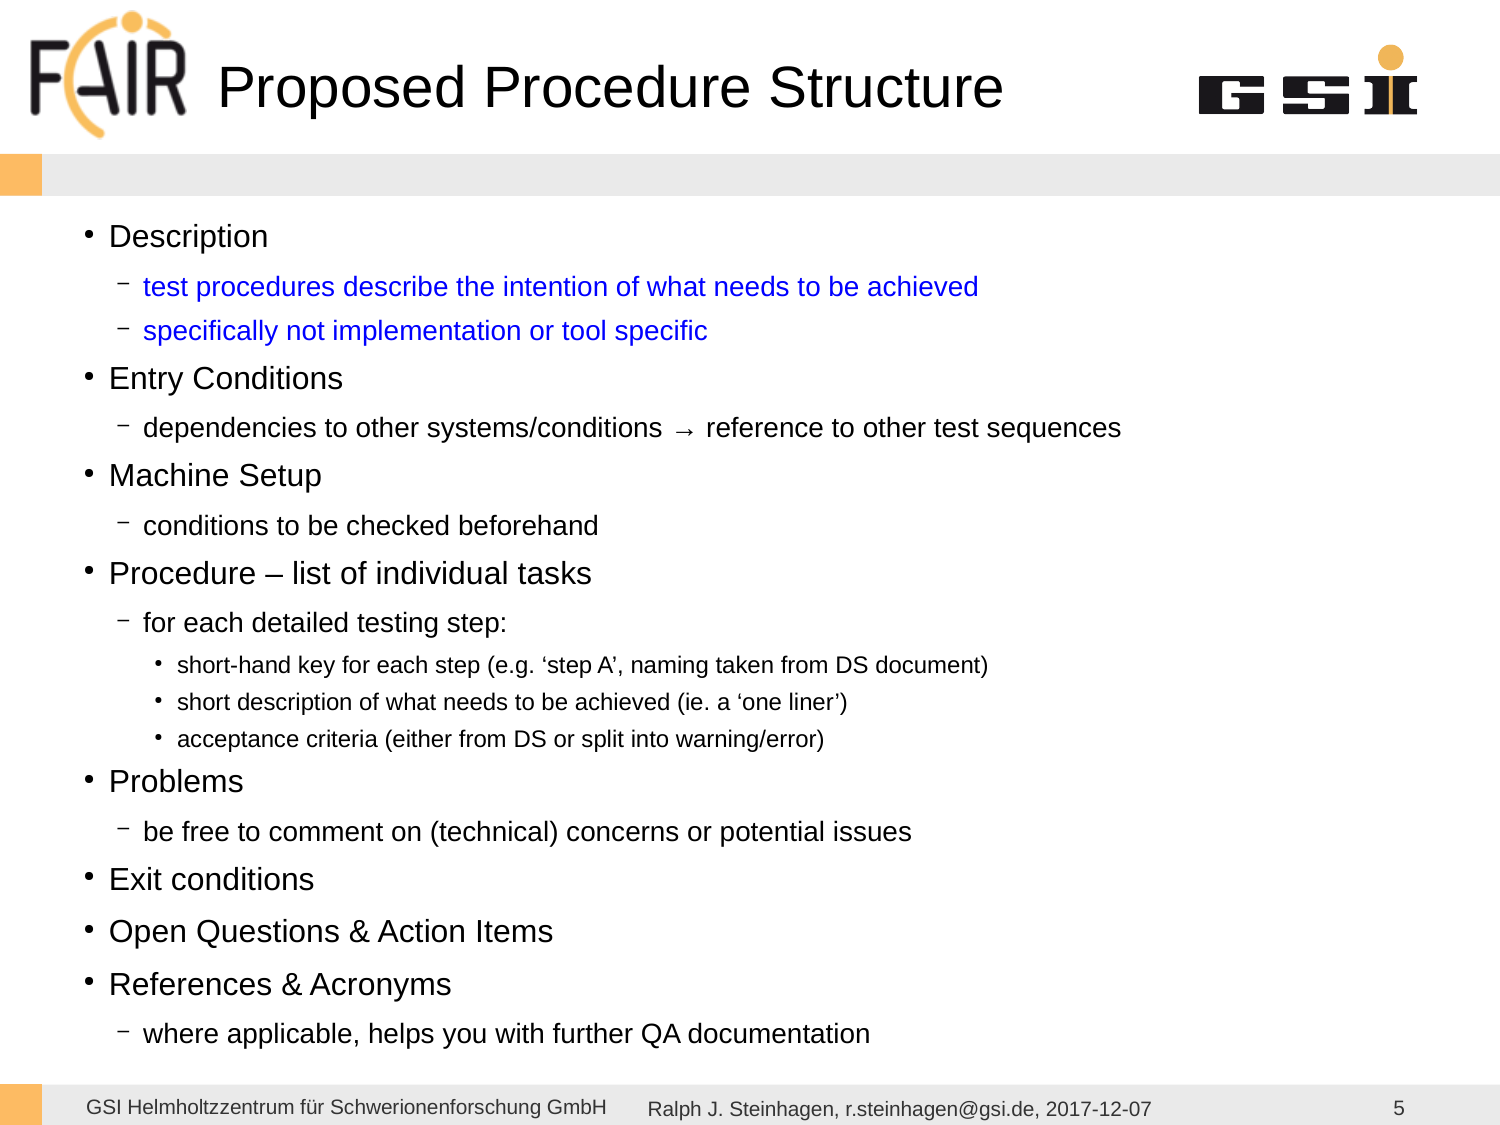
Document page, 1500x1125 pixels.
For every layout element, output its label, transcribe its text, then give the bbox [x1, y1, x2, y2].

title Proposed Procedure Structure [217, 20, 1180, 147]
picture [1197, 42, 1419, 117]
list Description test procedures describe the intention of what needs to be achieved specifically not implementation or tool specific Entry Conditions dependencies to other systems/conditions → reference to other test sequences Machine Setup conditions to be checked beforehand Procedure – list of individual tasks for each detailed testing step: short-hand key for each step (e.g. ‘step A’, naming taken from DS document) short description of what needs to be achieved (ie. a ‘one liner’) acceptance criteria (either from DS or split into warning/error) Problems be free to comment on (technical) concerns or potential issues Exit conditions Open Questions & Action Items References & Acronyms where applicable, helps you with further QA documentation [75, 215, 1425, 1055]
picture [30, 9, 187, 141]
